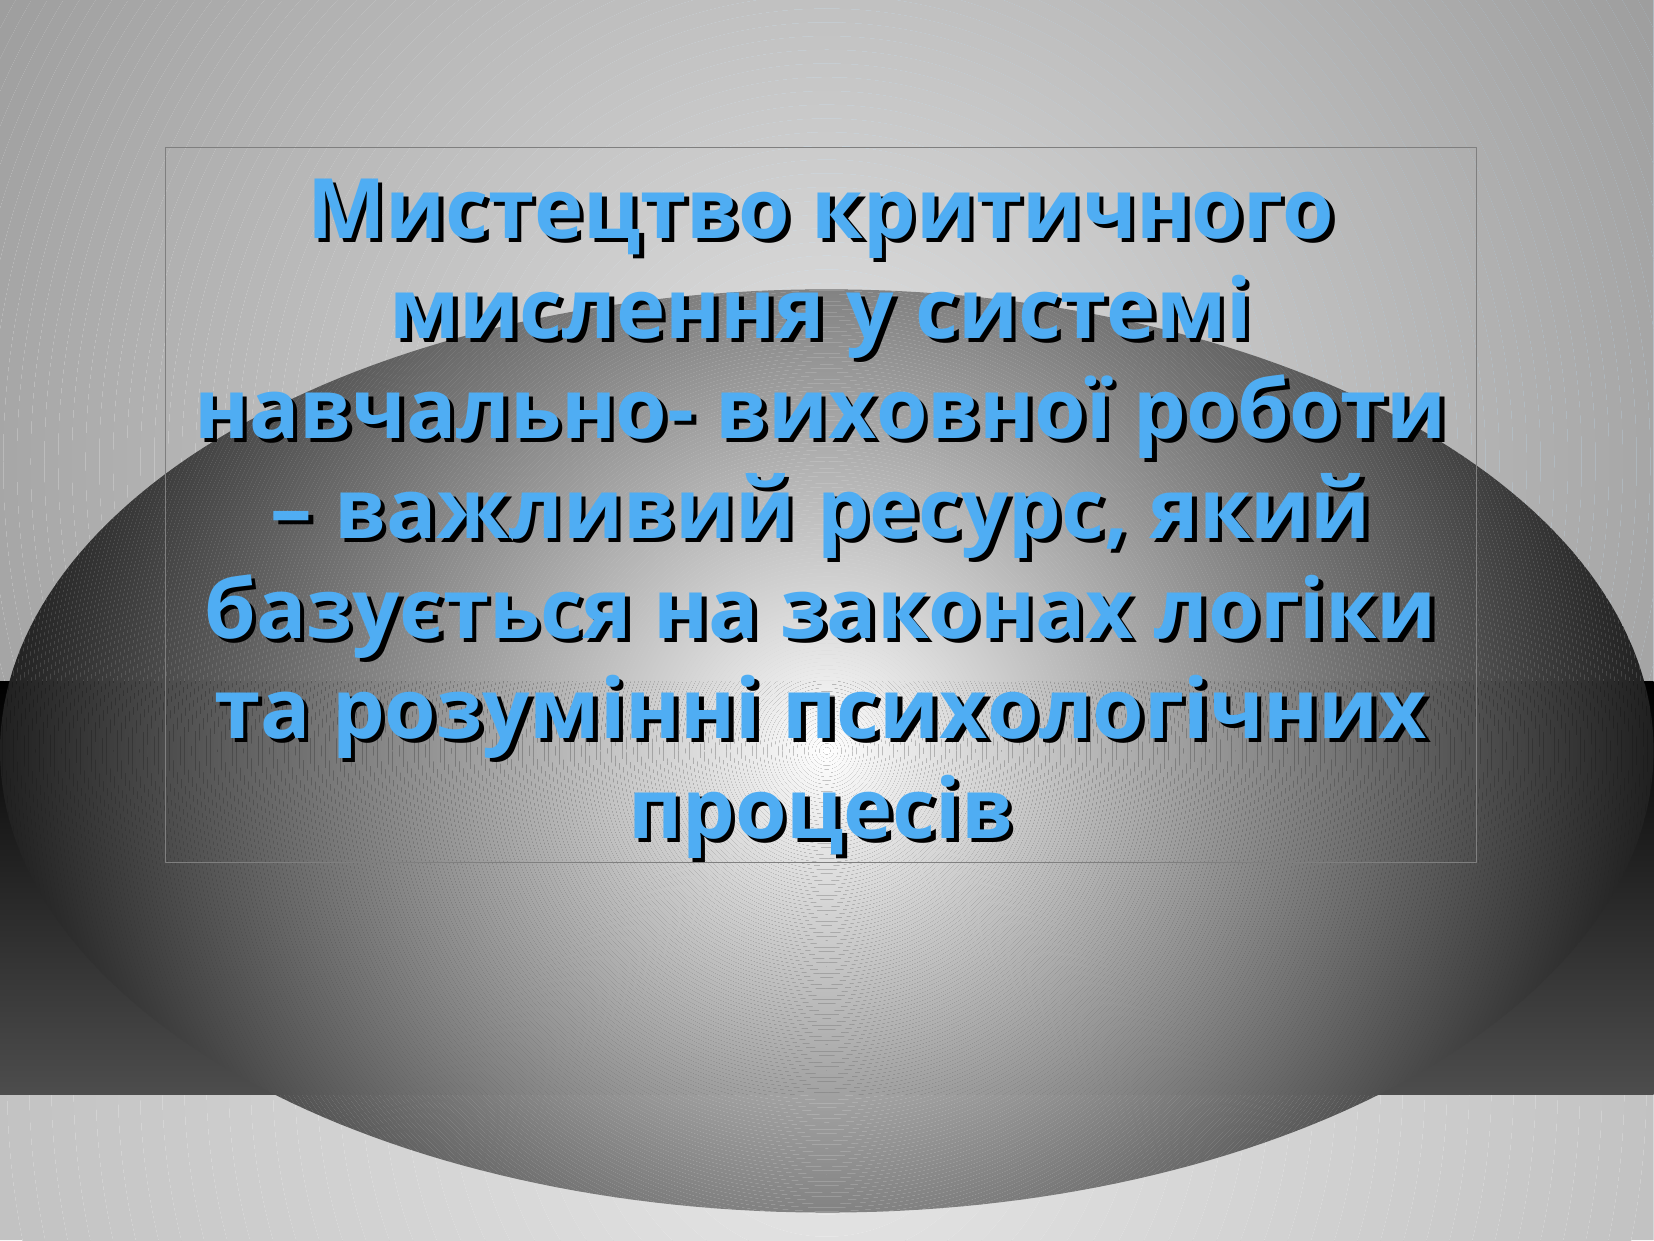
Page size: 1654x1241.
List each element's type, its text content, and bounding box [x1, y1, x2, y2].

text_box Мистецтво критичного мислення у системі навчально- виховної роботи – важливий ресурс, який базується на законах логіки та розумінні психологічних процесів [165, 147, 1477, 769]
